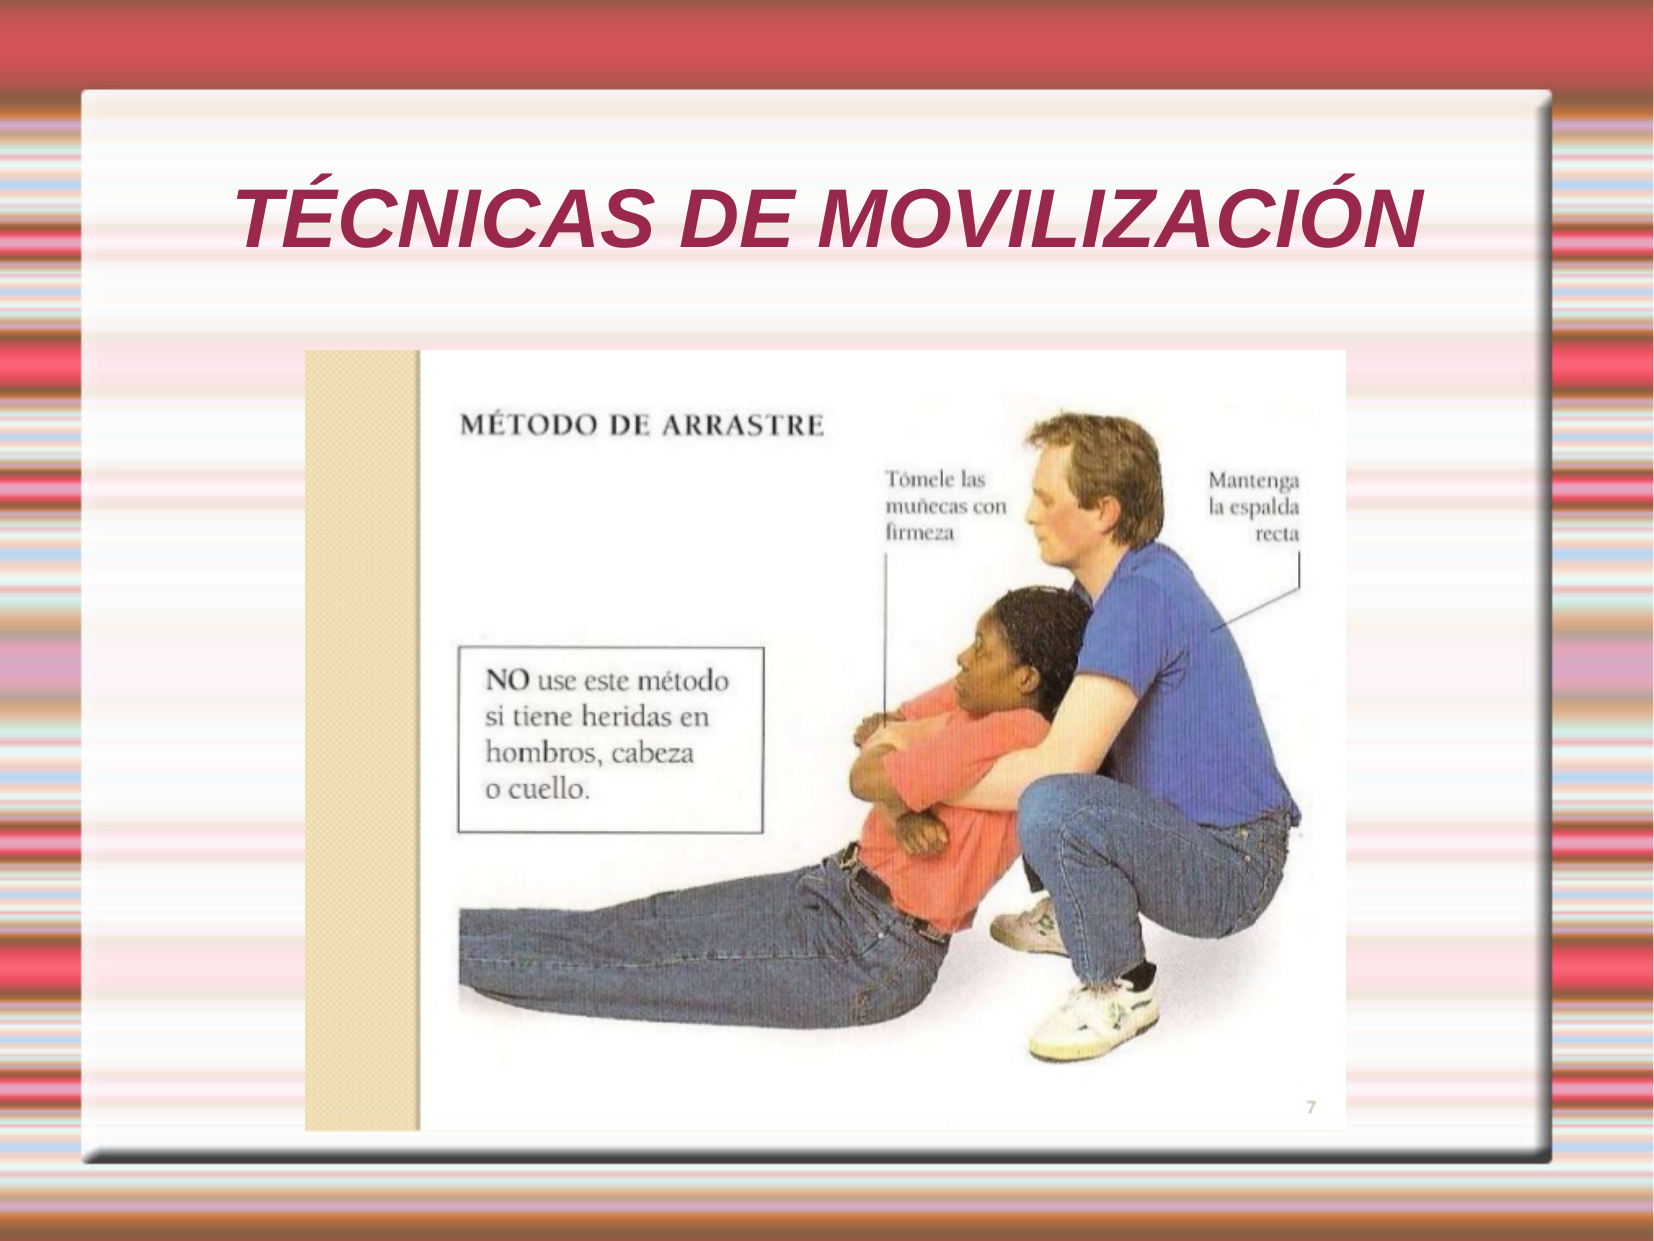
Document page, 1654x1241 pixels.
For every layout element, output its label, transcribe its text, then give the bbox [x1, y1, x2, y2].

picture [0, 0, 1654, 1241]
title TÉCNICAS DE MOVILIZACIÓN [121, 114, 1534, 322]
